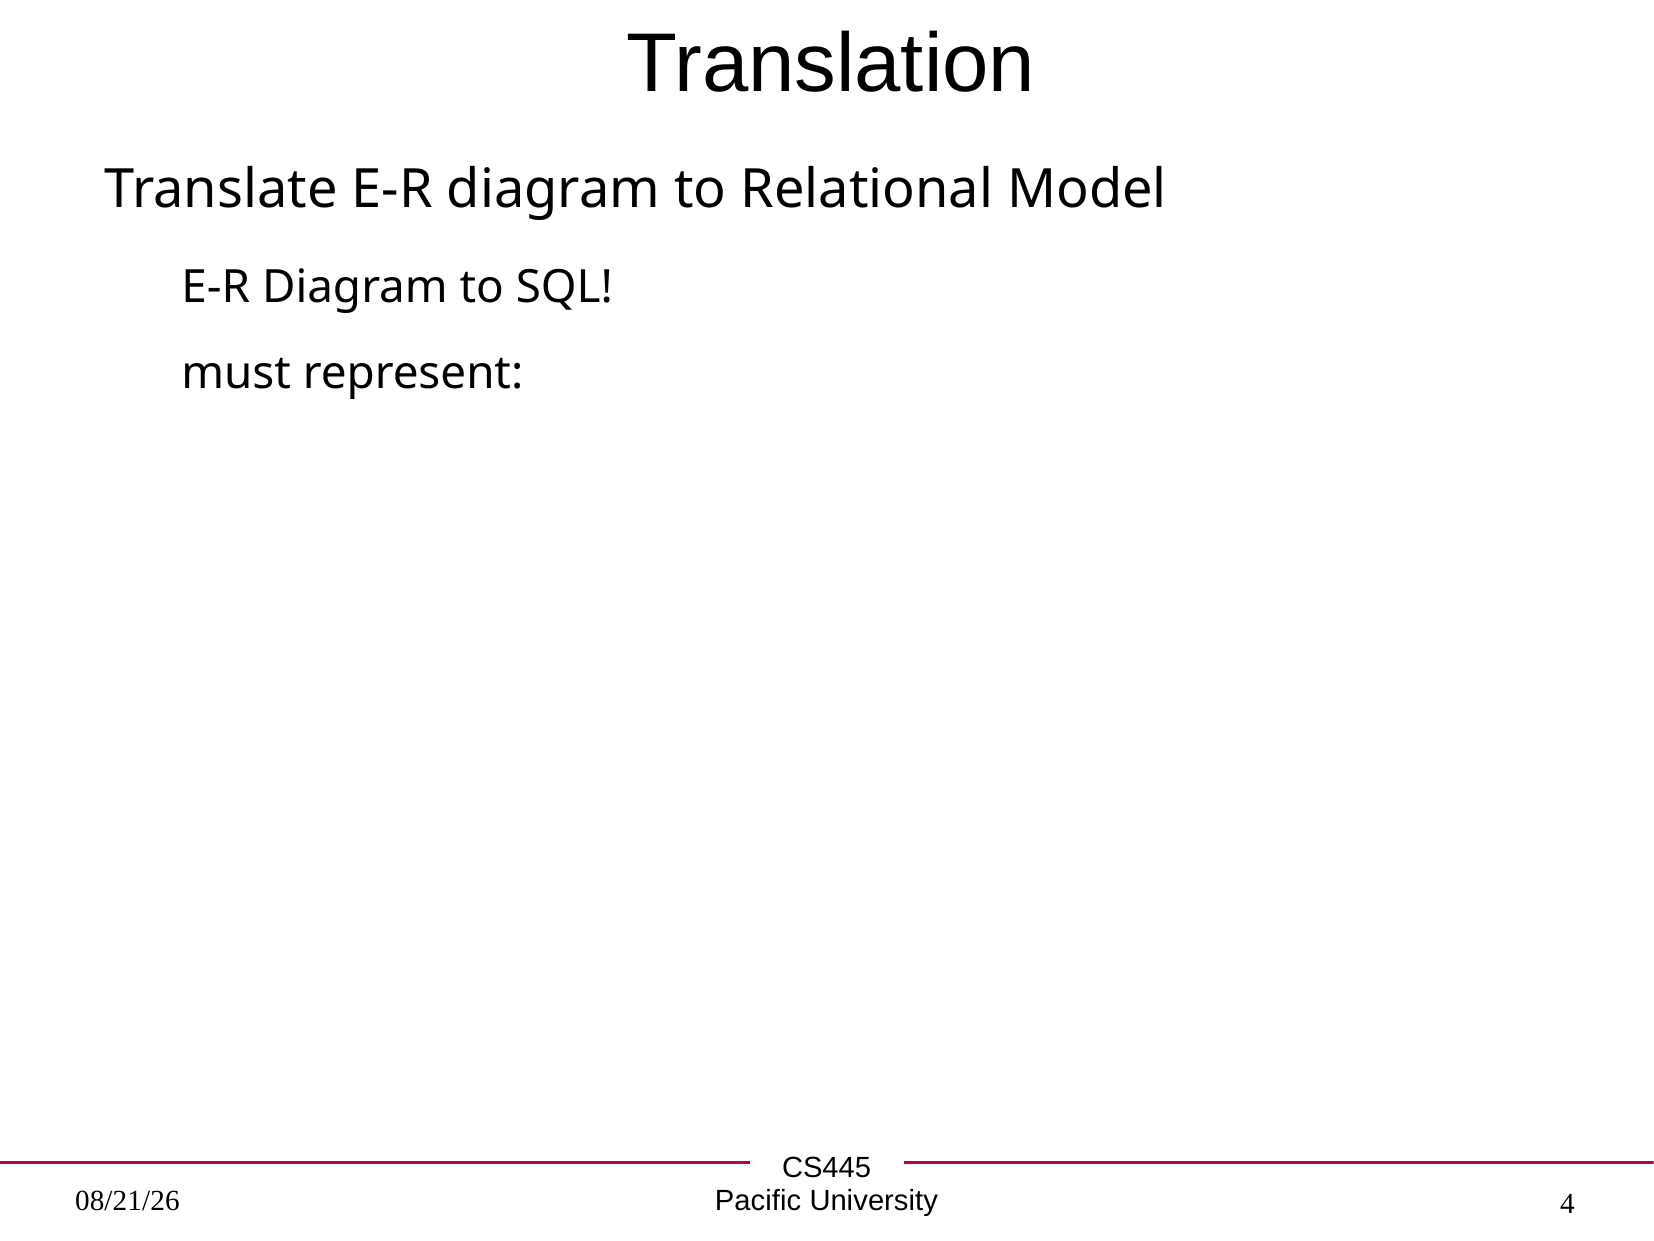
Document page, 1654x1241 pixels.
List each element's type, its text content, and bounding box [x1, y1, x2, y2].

title Translation [86, 15, 1576, 109]
list Translate E-R diagram to Relational Model E-R Diagram to SQL! must represent: [86, 150, 1576, 1111]
